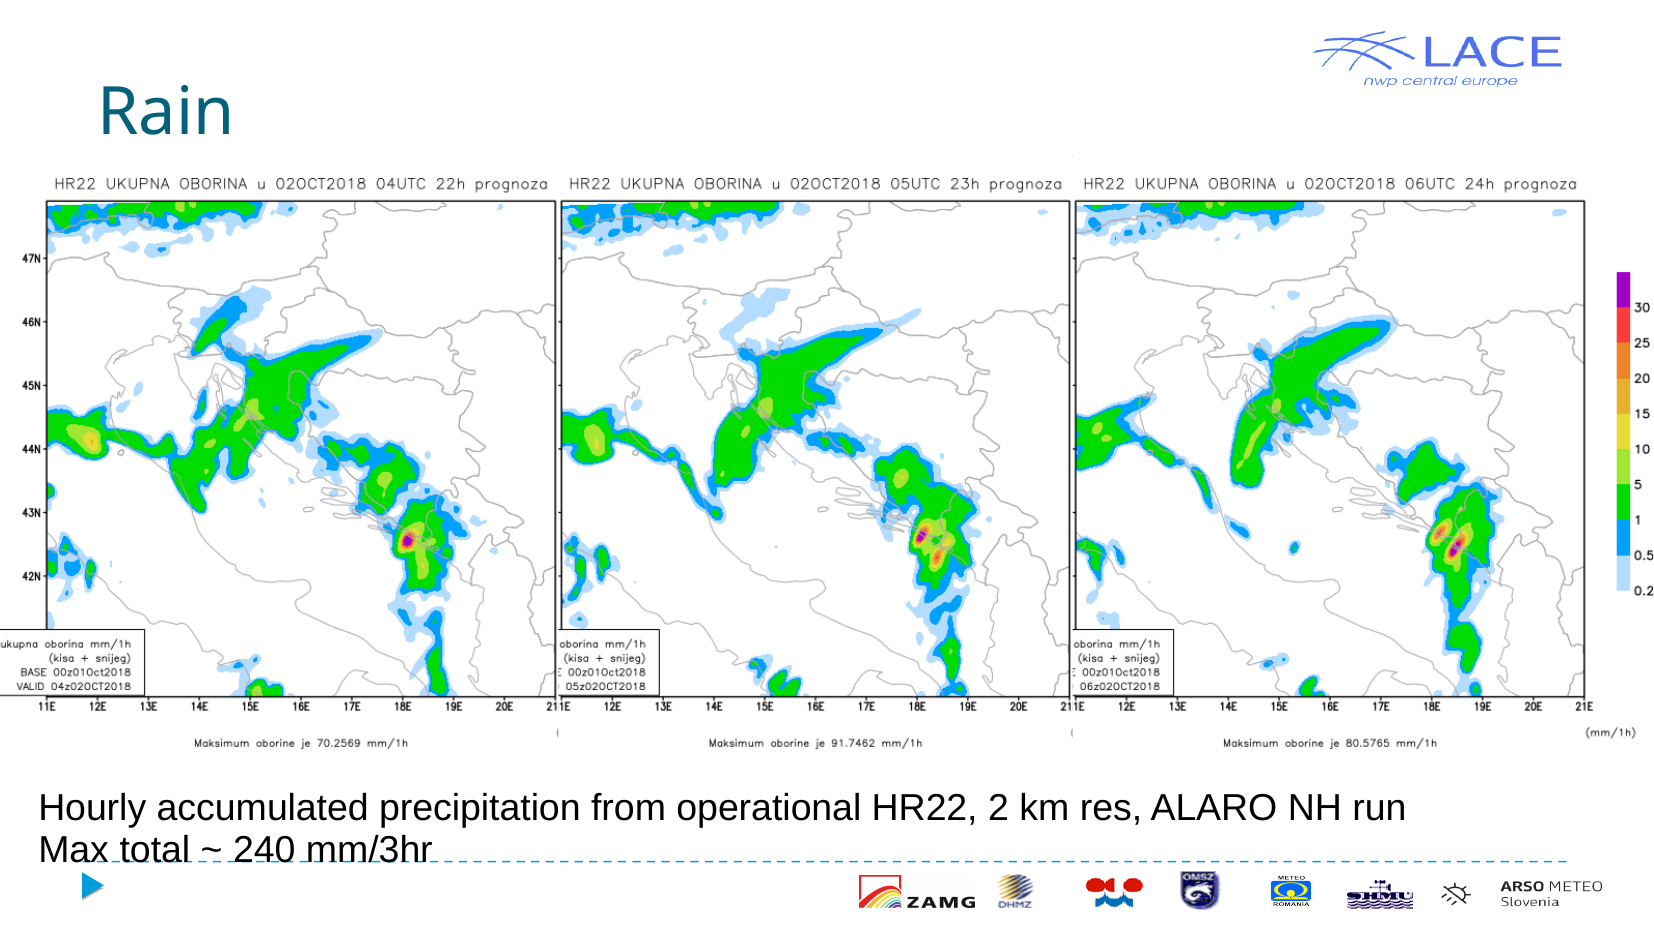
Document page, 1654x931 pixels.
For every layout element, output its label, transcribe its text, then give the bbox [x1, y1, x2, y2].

picture [1340, 869, 1628, 918]
picture [0, 148, 1654, 751]
title Rain [82, 20, 1571, 148]
picture [1175, 879, 1227, 910]
picture [986, 879, 1048, 911]
picture [1300, 20, 1574, 95]
picture [1269, 879, 1313, 907]
picture [1080, 879, 1149, 910]
picture [859, 879, 975, 908]
text_box Hourly accumulated precipitation from operational HR22, 2 km res, ALARO NH run Max total ~ 240 mm/3hr [23, 779, 1423, 879]
